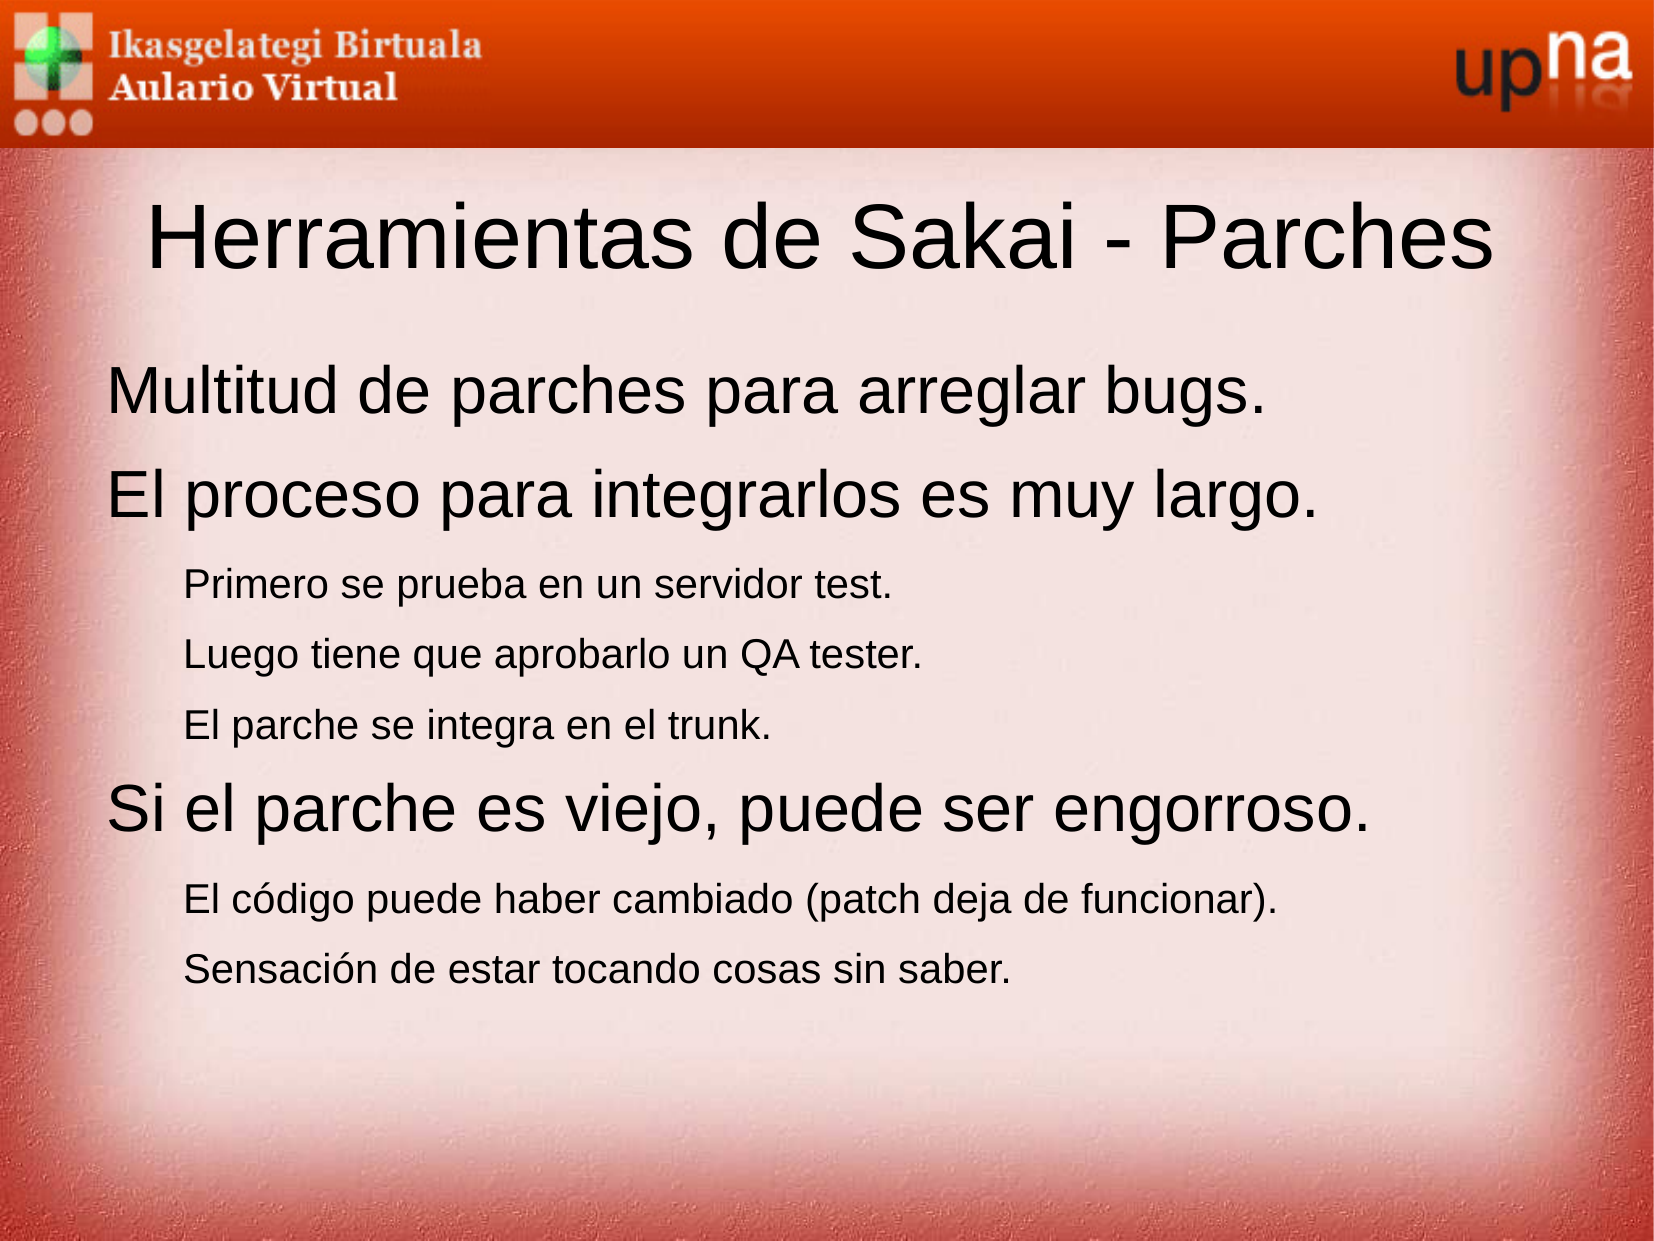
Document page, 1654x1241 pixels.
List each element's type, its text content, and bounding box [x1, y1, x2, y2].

list Multitud de parches para arreglar bugs. El proceso para integrarlos es muy largo. Primero se prueba en un servidor test. Luego tiene que aprobarlo un QA tester. El parche se integra en el trunk. Si el parche es viejo, puede ser engorroso. El código puede haber cambiado (patch deja de funcionar). Sensación de estar tocando cosas sin saber. [88, 352, 1577, 1093]
picture [0, 0, 1654, 1241]
title Herramientas de Sakai - Parches [77, 148, 1566, 326]
